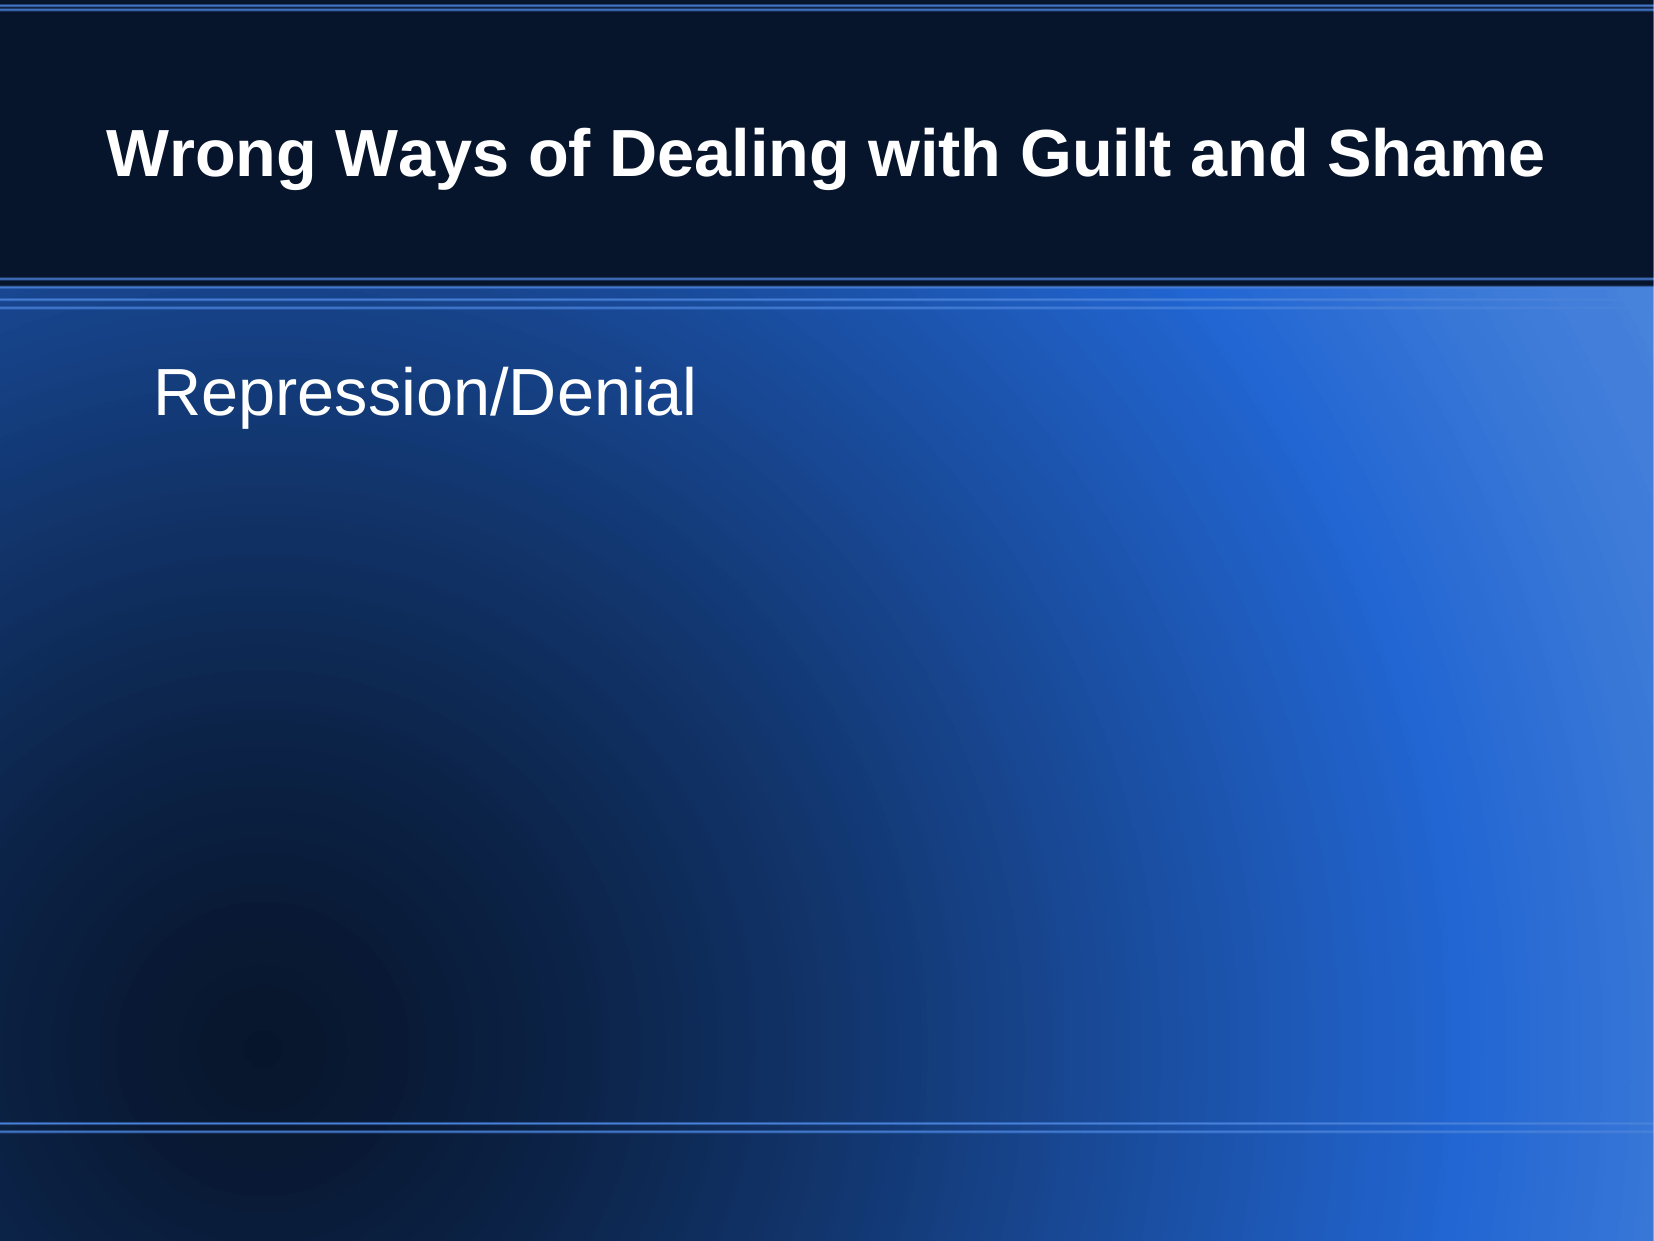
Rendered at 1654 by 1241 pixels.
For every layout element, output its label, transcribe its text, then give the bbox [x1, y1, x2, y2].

title Wrong Ways of Dealing with Guilt and Shame [82, 49, 1571, 257]
list Repression/Denial [82, 355, 1571, 1058]
picture [0, 0, 1654, 1241]
